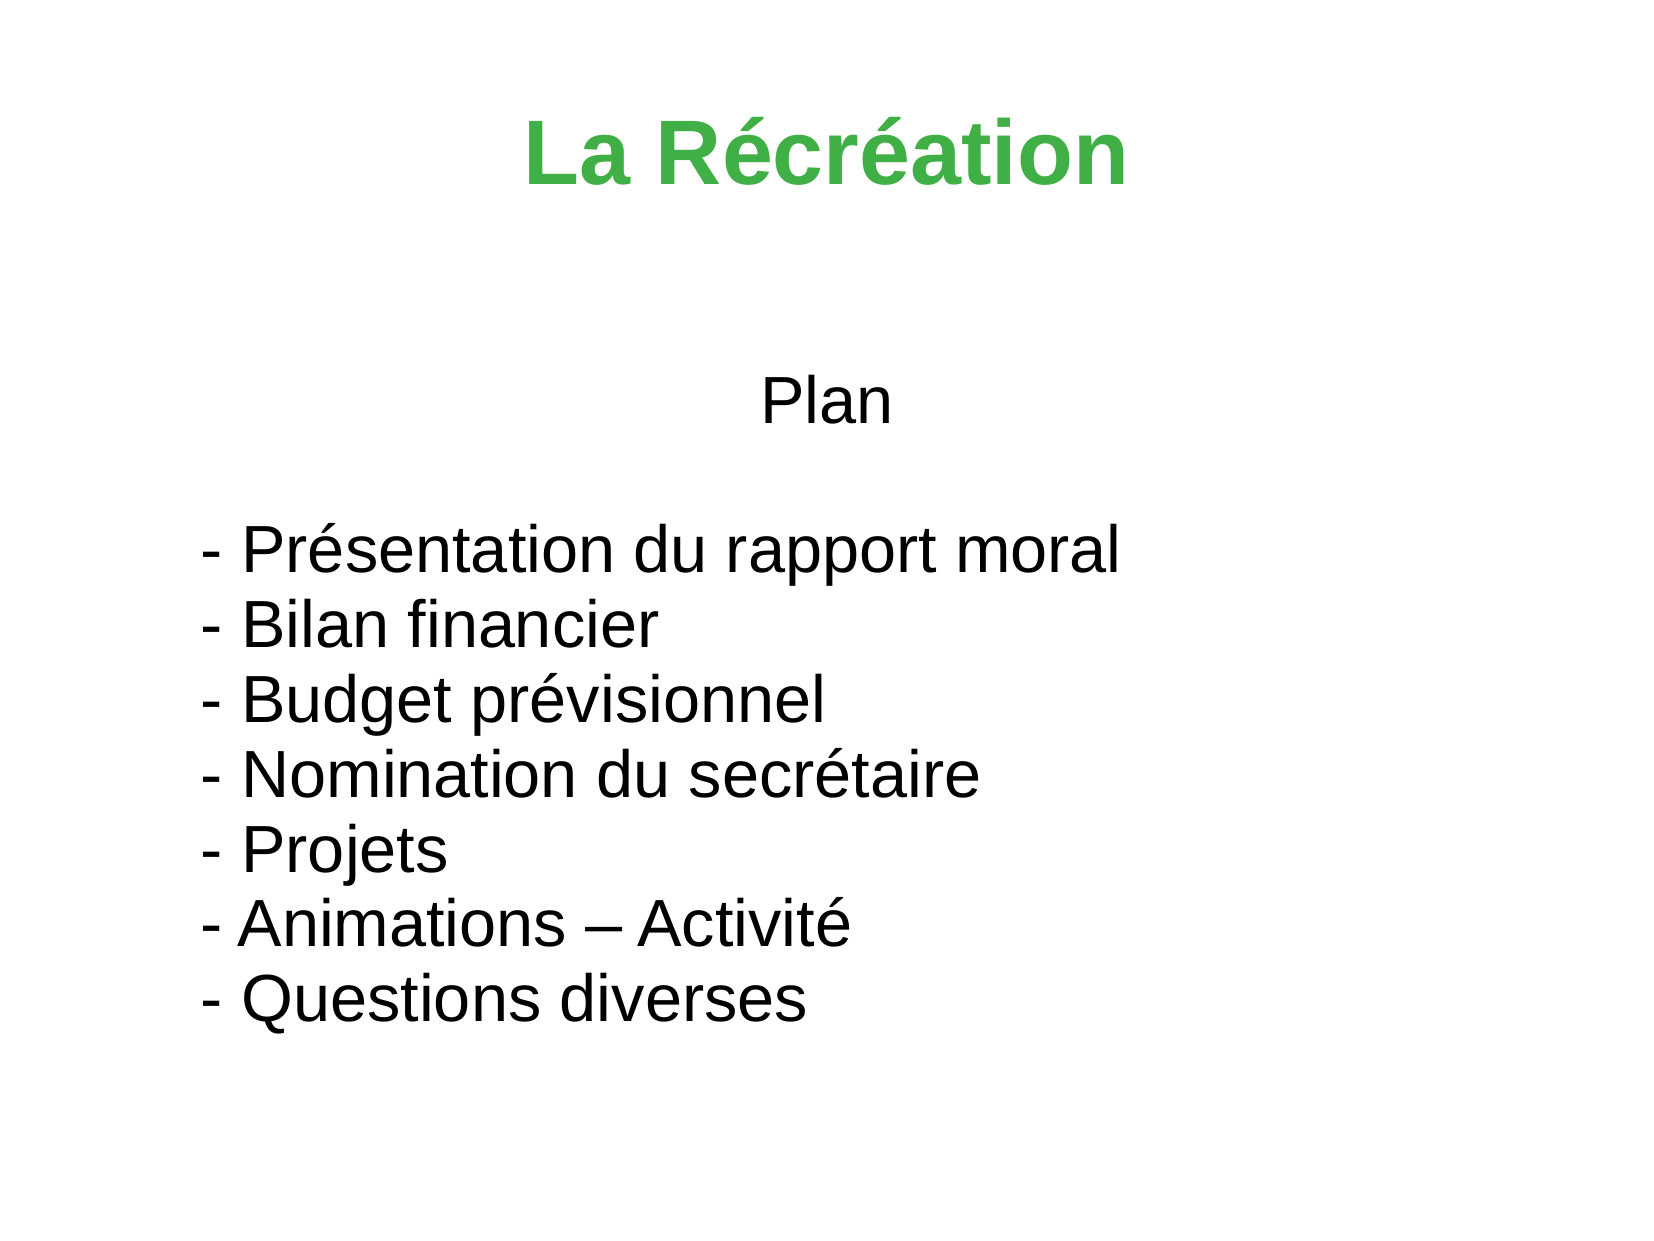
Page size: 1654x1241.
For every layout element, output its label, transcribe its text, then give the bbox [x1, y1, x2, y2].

title La Récréation [82, 49, 1571, 257]
subtitle Plan - Présentation du rapport moral - Bilan financier - Budget prévisionnel - Nomination du secrétaire - Projets - Animations – Activité - Questions diverses [82, 290, 1571, 1109]
